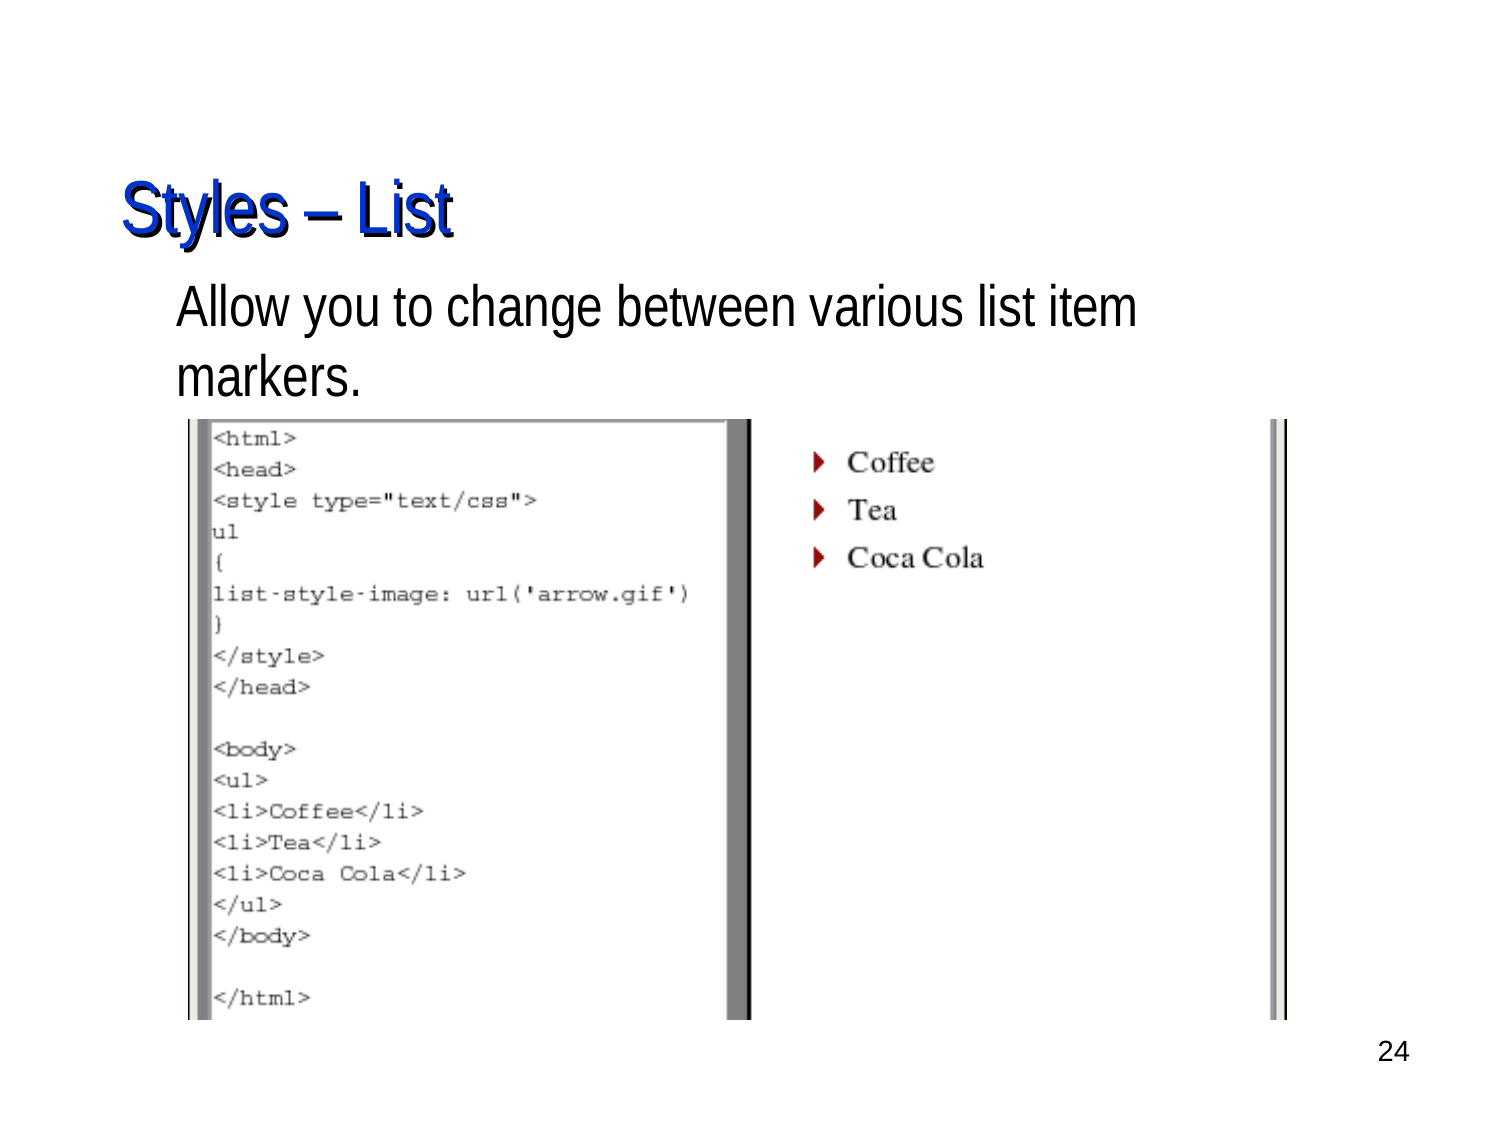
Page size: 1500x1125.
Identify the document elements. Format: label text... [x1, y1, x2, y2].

picture [188, 419, 1287, 1020]
text_box Styles – List [105, 151, 1469, 257]
text_box Allow you to change between various list item markers. [161, 260, 1352, 486]
